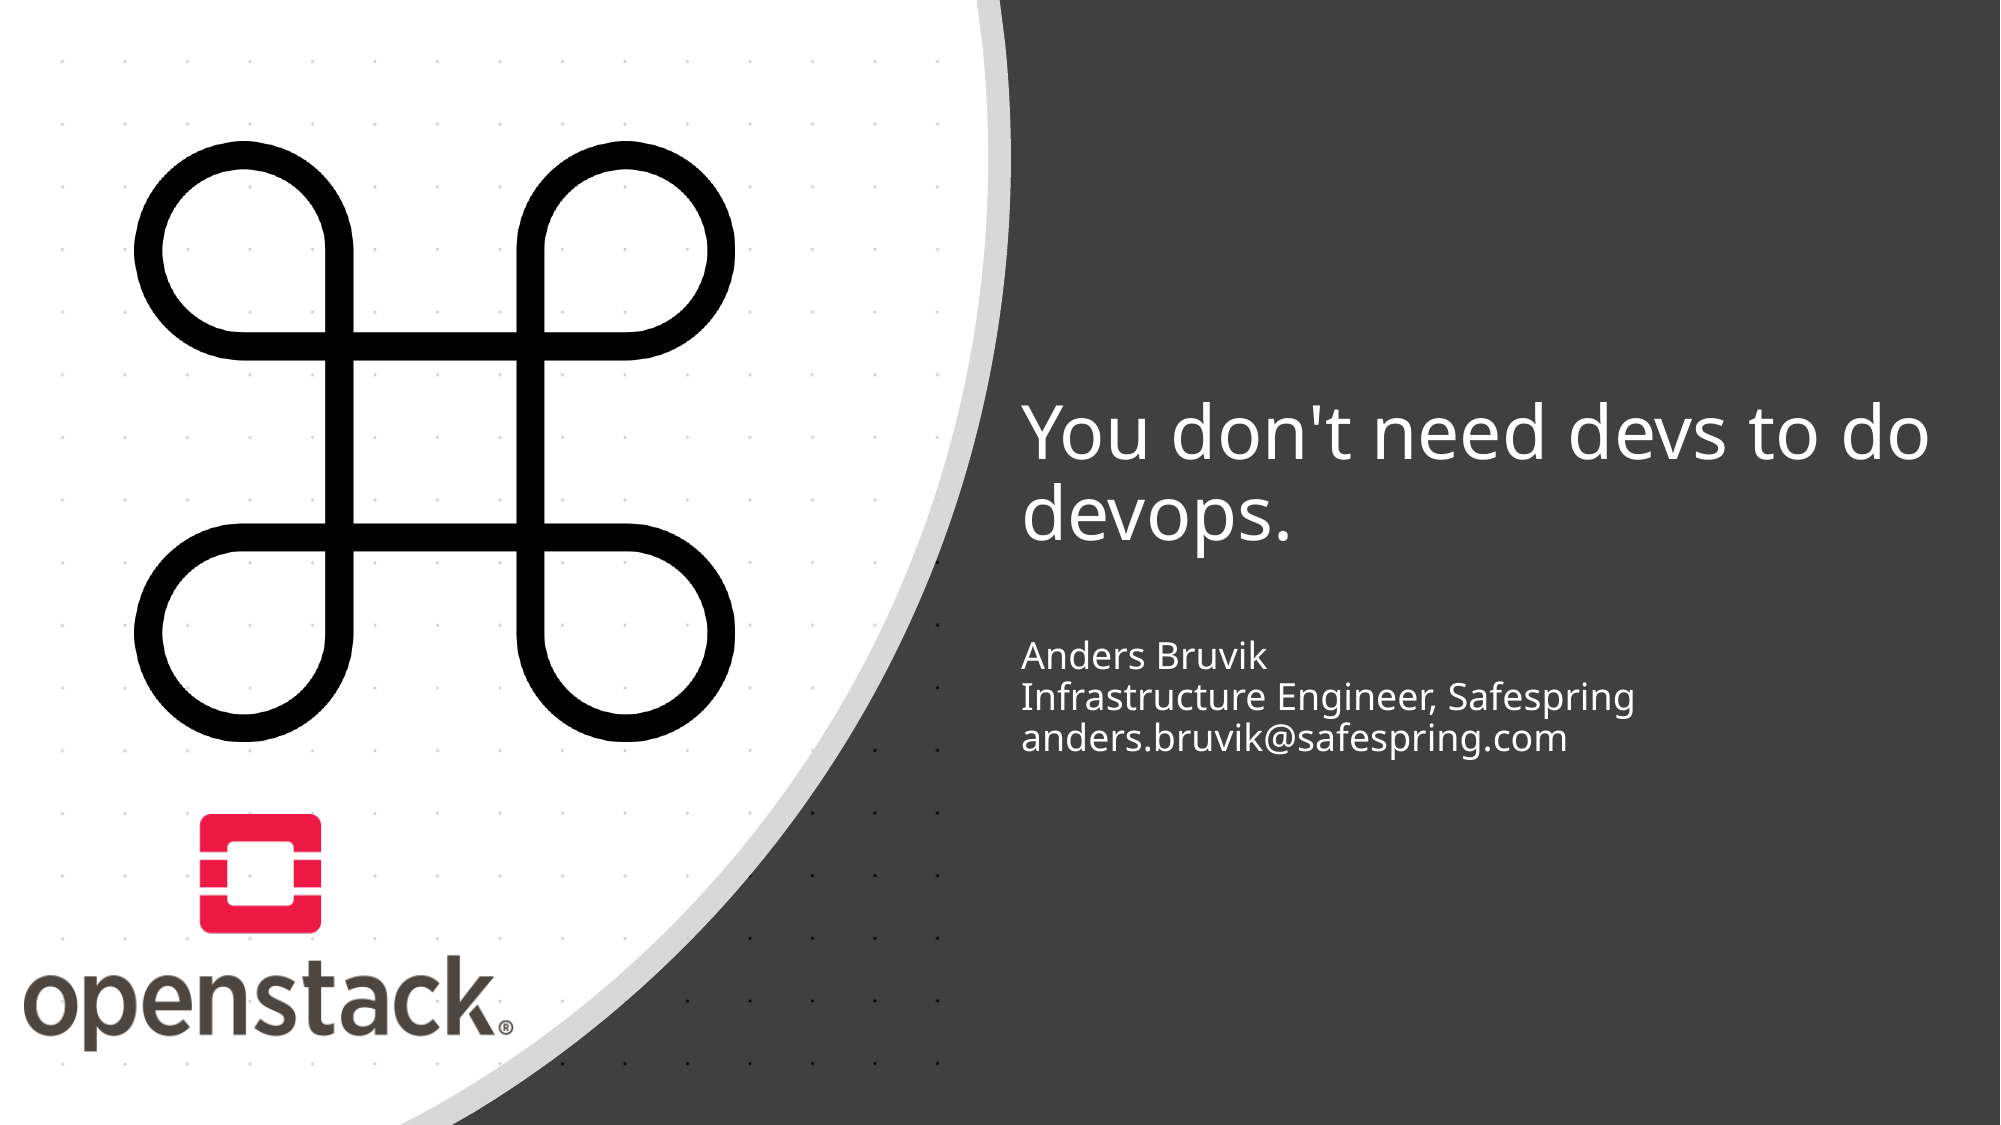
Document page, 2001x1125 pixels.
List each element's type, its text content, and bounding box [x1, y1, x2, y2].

text_box You don't need devs to do devops. Anders Bruvik Infrastructure Engineer, Safespring anders.bruvik@safespring.com [1006, 292, 1985, 767]
picture [24, 814, 514, 1052]
text_box [0, 0, 2000, 1125]
picture [454, 440, 976, 1125]
picture [134, 141, 735, 742]
